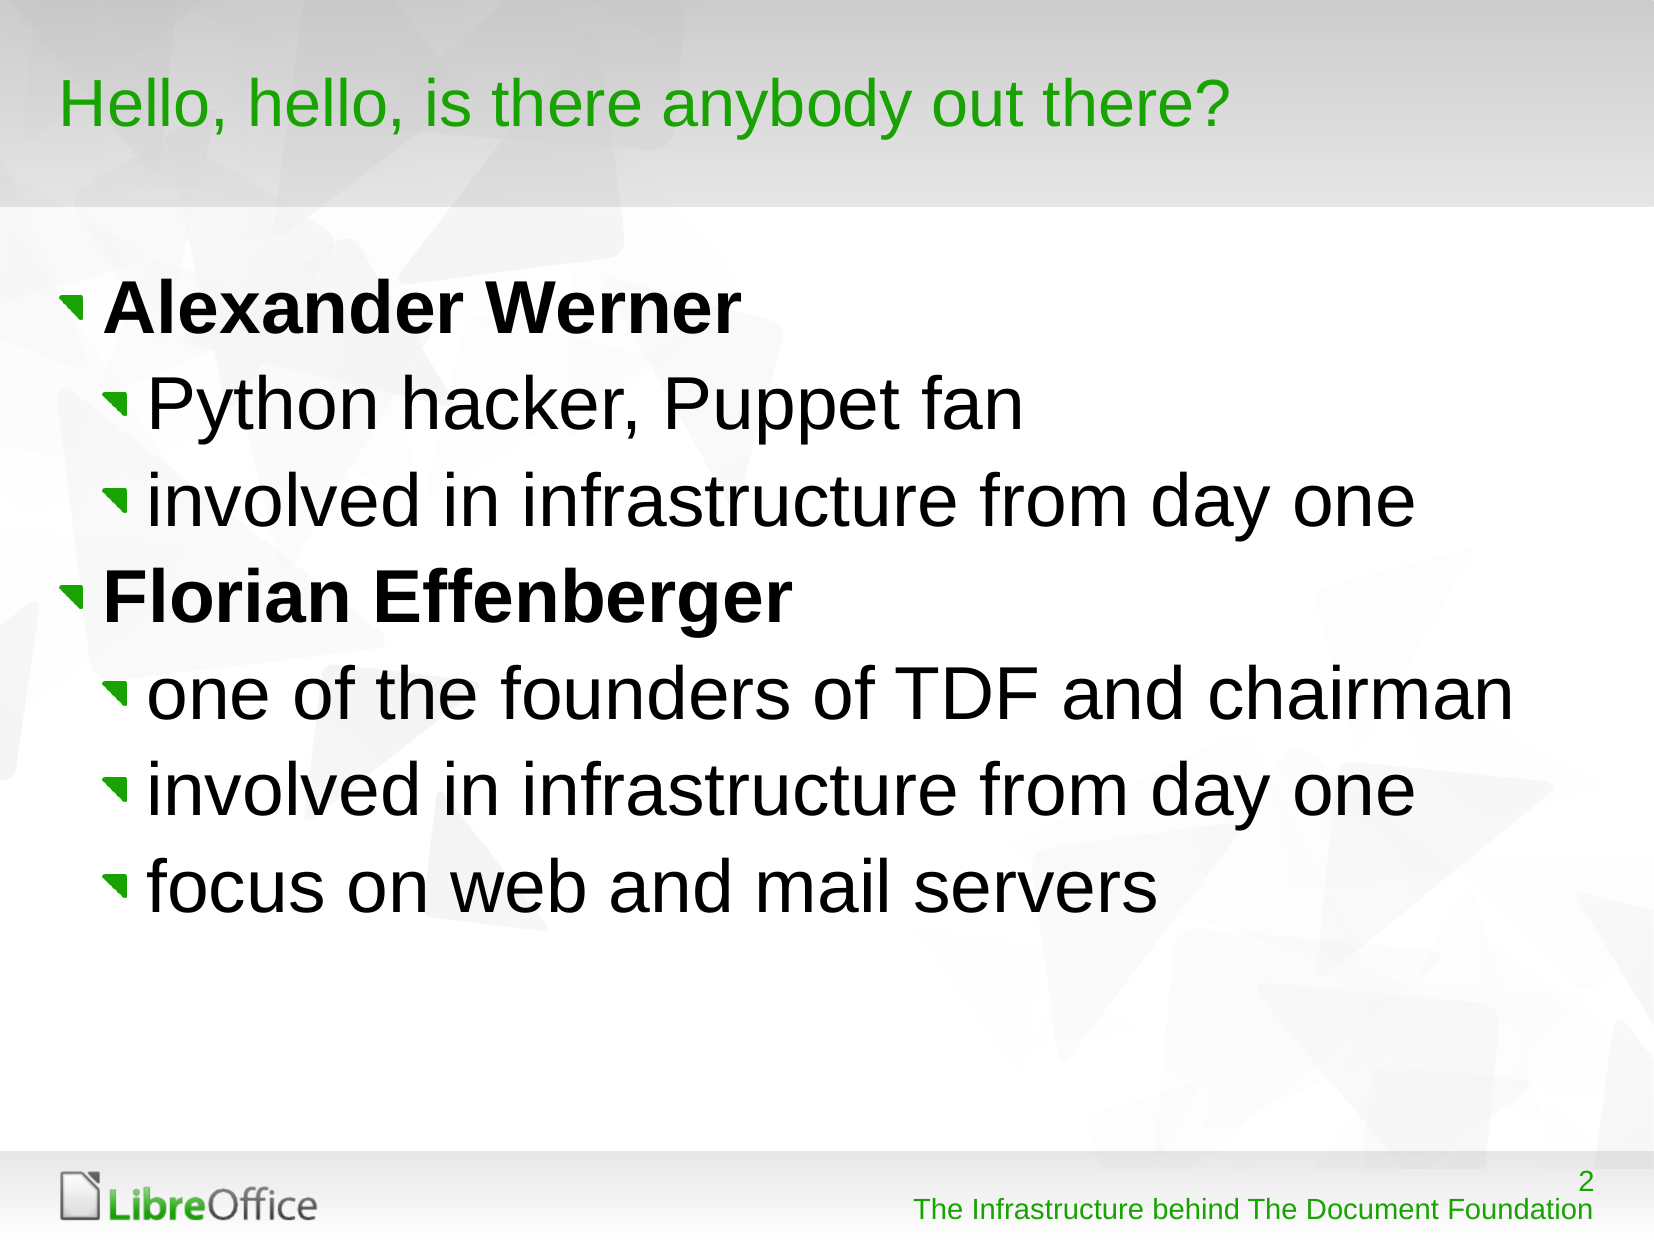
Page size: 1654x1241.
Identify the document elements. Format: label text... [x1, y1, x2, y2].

picture [0, 0, 783, 931]
picture [41, 1152, 337, 1240]
picture [915, 548, 1654, 1169]
title Hello, hello, is there anybody out there? [59, 29, 1595, 178]
list Alexander Werner Python hacker, Puppet fan involved in infrastructure from day one Florian Effenberger one of the founders of TDF and chairman involved in infrastructure from day one focus on web and mail servers [59, 265, 1595, 1114]
